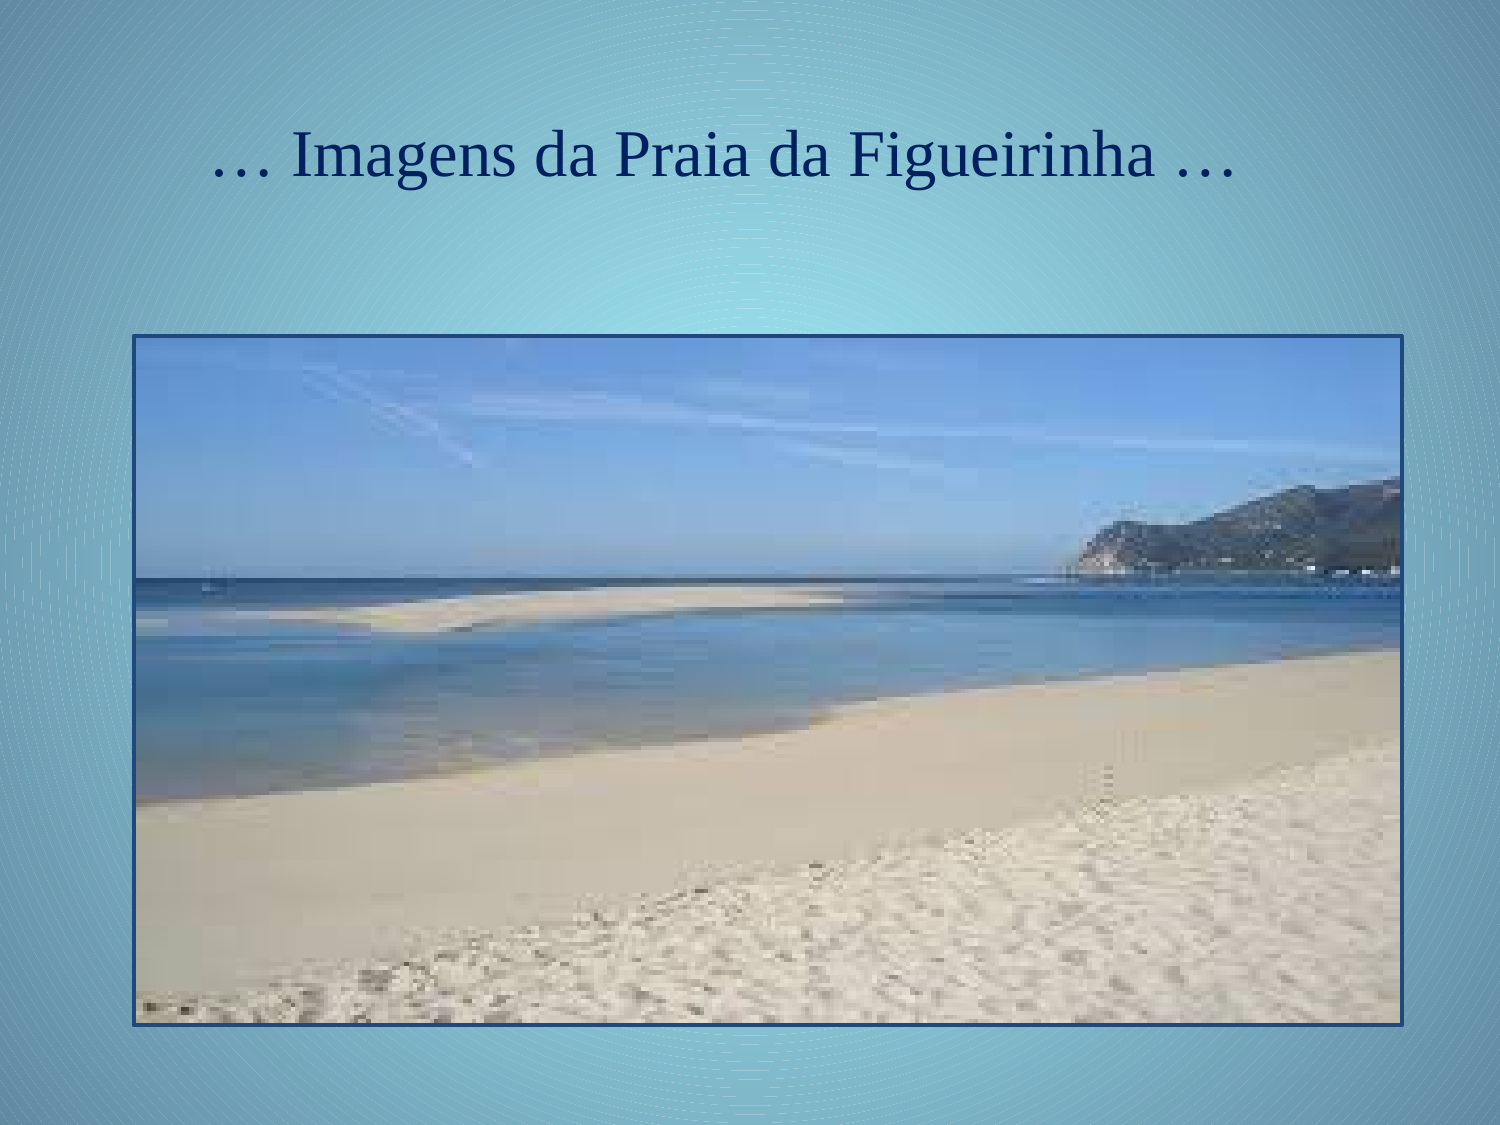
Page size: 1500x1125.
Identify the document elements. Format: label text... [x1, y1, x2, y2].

picture [135, 338, 1400, 1024]
text_box … Imagens da Praia da Figueirinha … [159, 101, 1290, 198]
